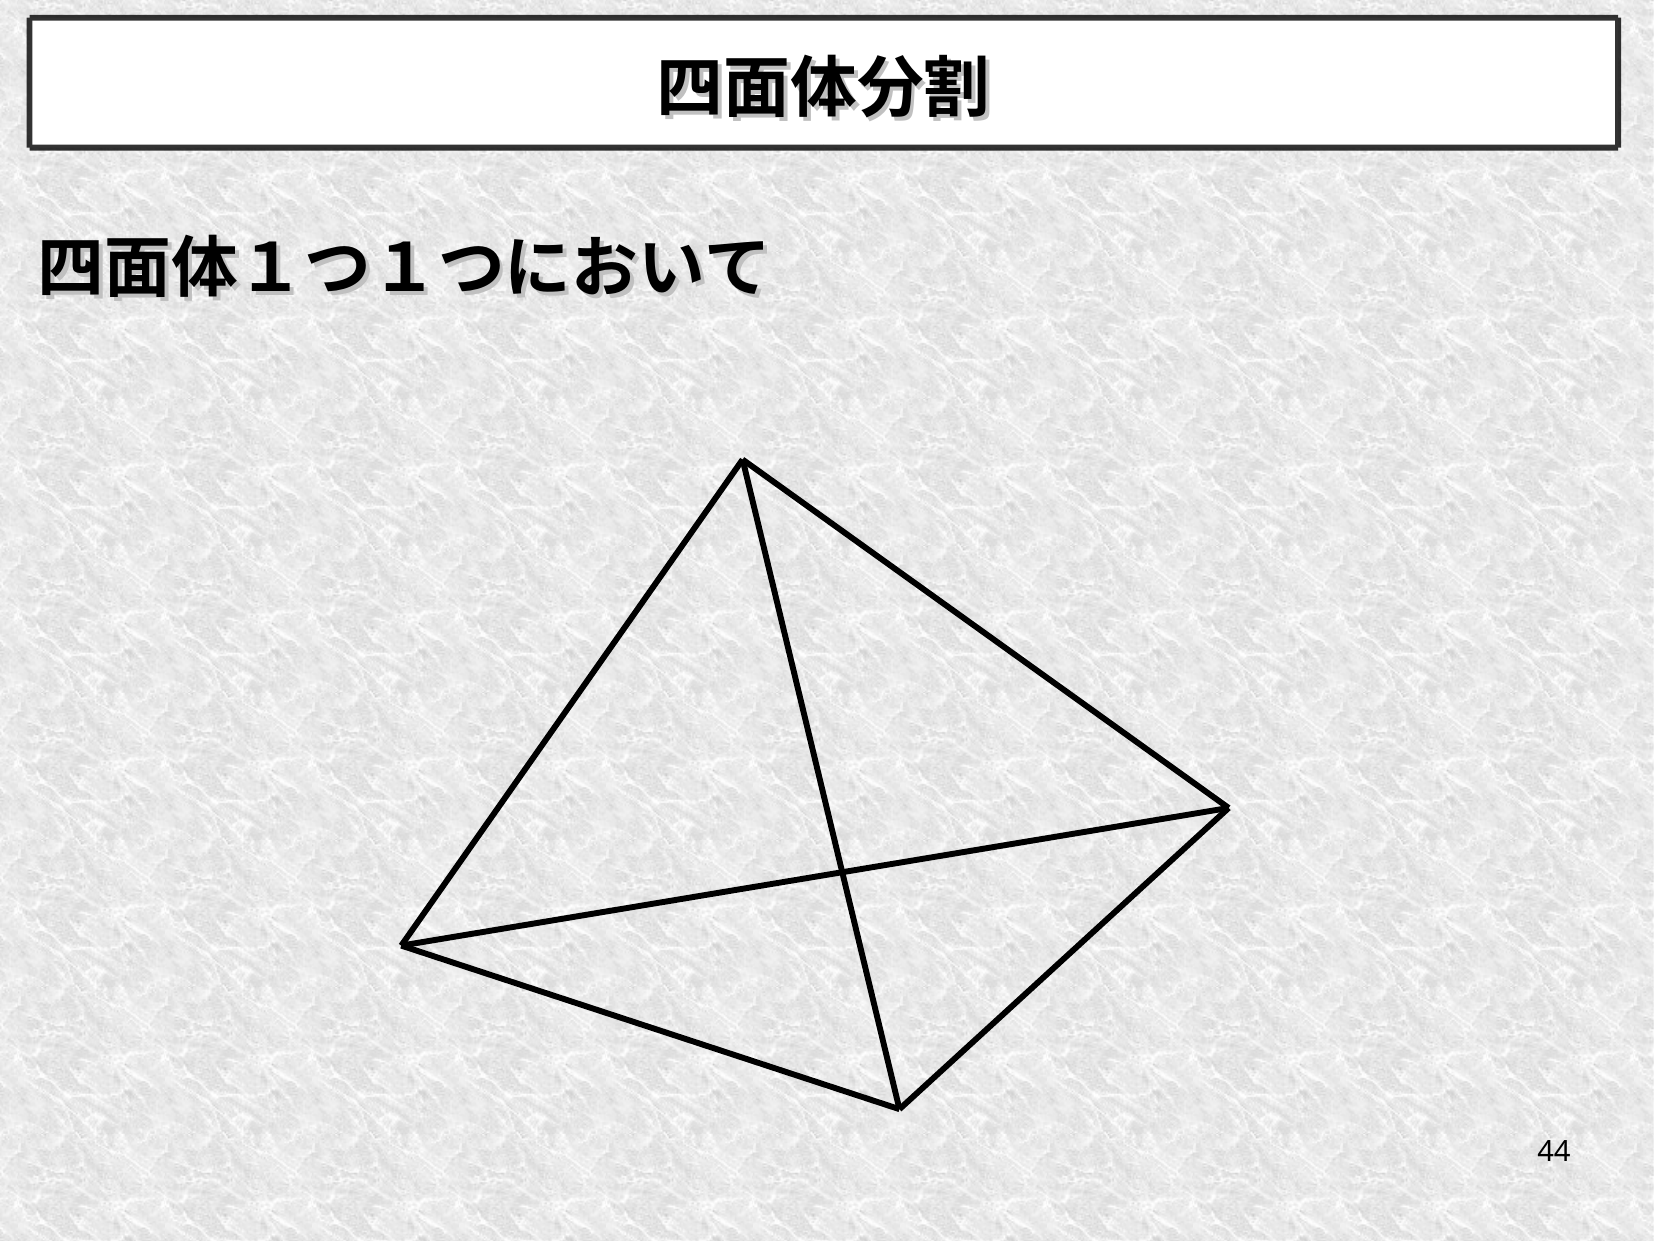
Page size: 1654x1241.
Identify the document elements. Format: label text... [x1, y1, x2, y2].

text_box 四面体分割 [29, 17, 1619, 148]
text_box 四面体１つ１つにおいて [22, 206, 939, 296]
picture [0, 0, 1654, 1241]
